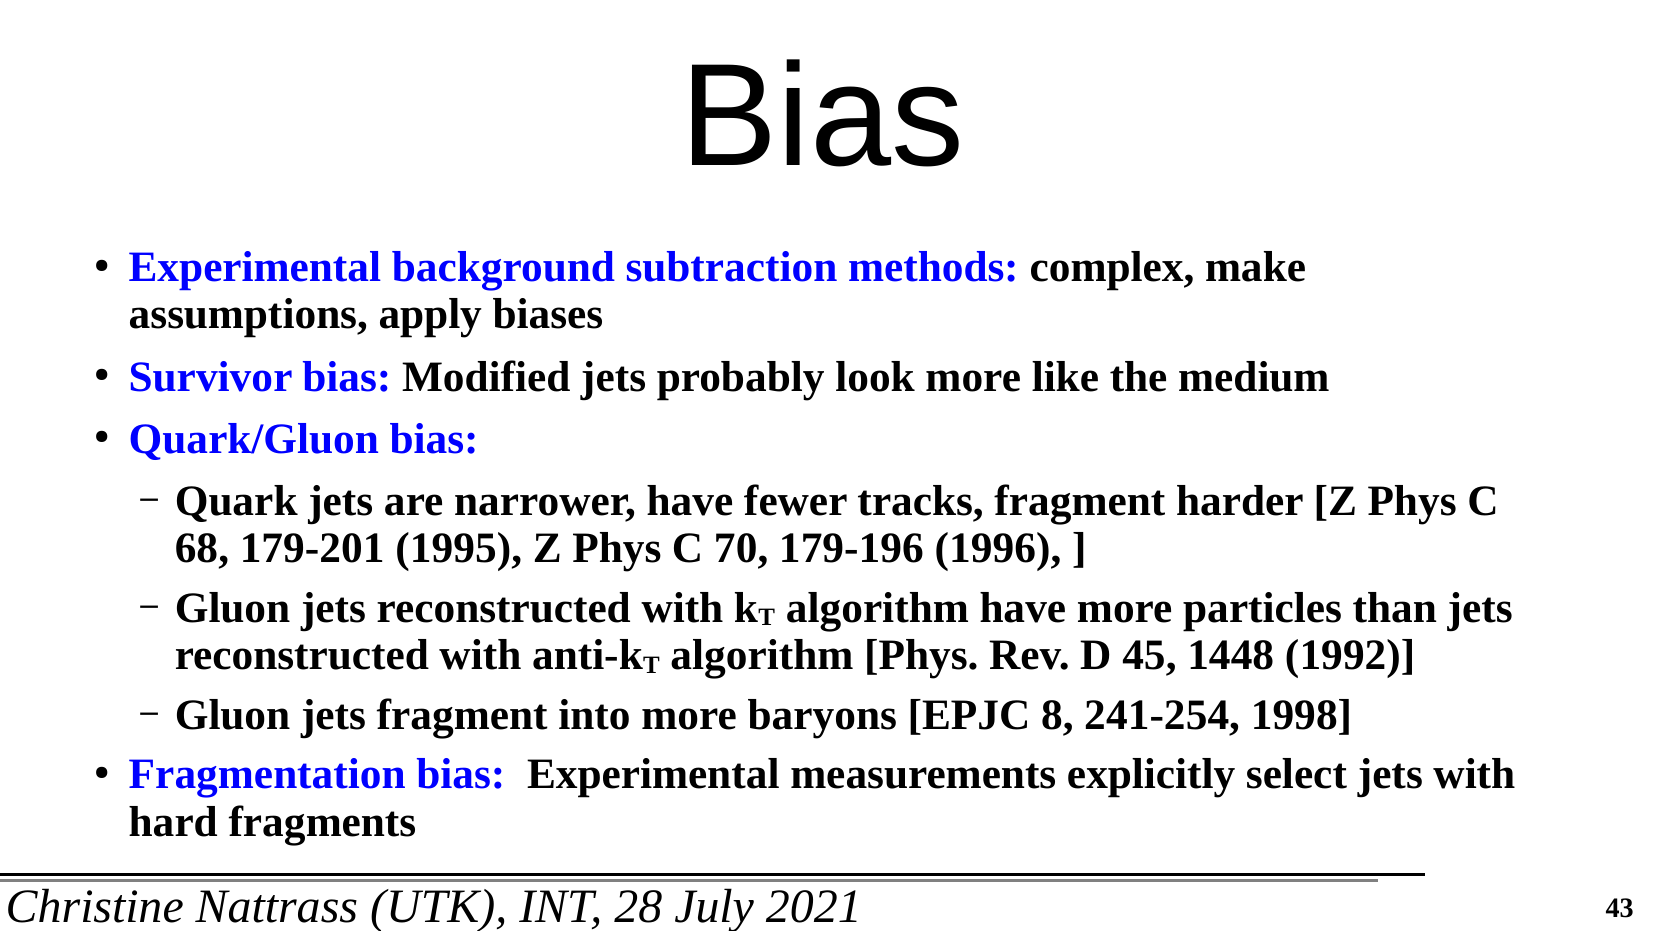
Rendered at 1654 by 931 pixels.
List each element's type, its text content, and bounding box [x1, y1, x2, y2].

list Experimental background subtraction methods: complex, make assumptions, apply biases Survivor bias: Modified jets probably look more like the medium Quark/Gluon bias: Quark jets are narrower, have fewer tracks, fragment harder [Z Phys C 68, 179-201 (1995), Z Phys C 70, 179-196 (1996), ] Gluon jets reconstructed with kT algorithm have more particles than jets reconstructed with anti-kT algorithm [Phys. Rev. D 45, 1448 (1992)] Gluon jets fragment into more baryons [EPJC 8, 241-254, 1998] Fragmentation bias: Experimental measurements explicitly select jets with hard fragments [82, 242, 1538, 852]
title Bias [166, 33, 1479, 197]
